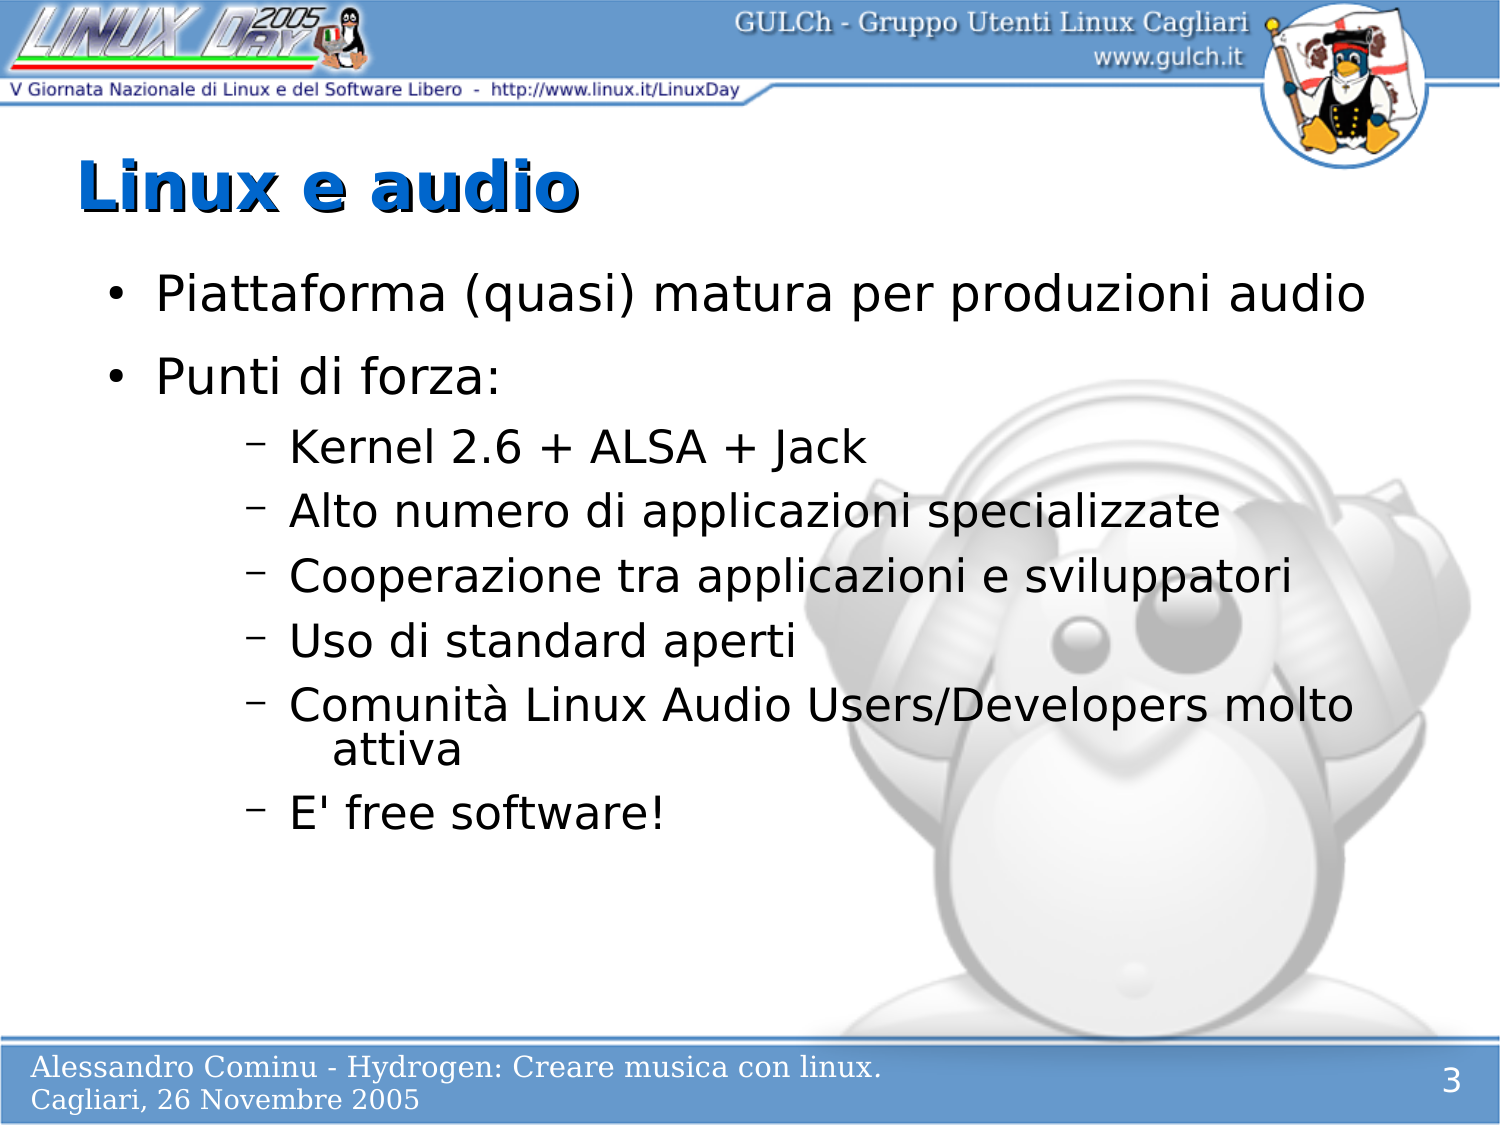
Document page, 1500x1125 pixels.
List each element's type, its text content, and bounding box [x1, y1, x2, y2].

picture [0, 0, 1500, 1125]
list Piattaforma (quasi) matura per produzioni audio Punti di forza: Kernel 2.6 + ALSA + Jack Alto numero di applicazioni specializzate Cooperazione tra applicazioni e sviluppatori Uso di standard aperti Comunità Linux Audio Users/Developers molto attiva E' free software! [75, 262, 1426, 1013]
picture [759, 1063, 767, 1076]
title Linux e audio [75, 148, 1276, 227]
